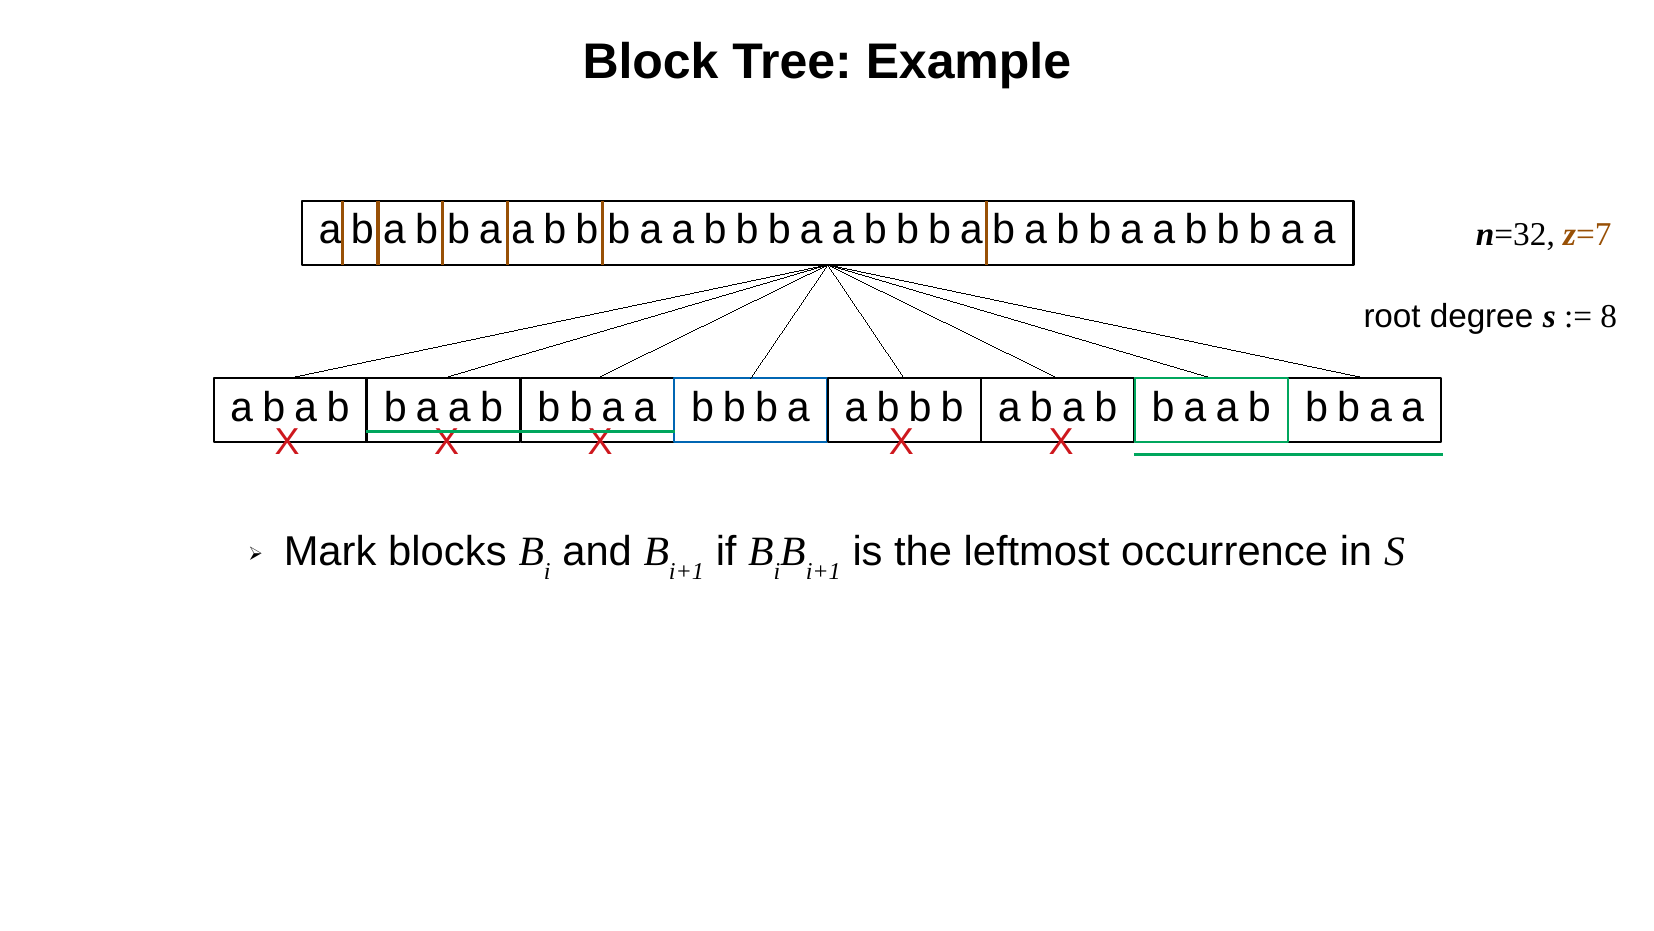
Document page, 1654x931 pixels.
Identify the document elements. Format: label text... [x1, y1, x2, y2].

text_box X [1033, 412, 1089, 470]
text_box X [572, 433, 628, 470]
text_box bbaa [628, 433, 673, 443]
text_box n=32, z=7 [1461, 207, 1627, 260]
text_box bbaa [1289, 378, 1442, 443]
text_box X [259, 412, 315, 470]
text_box ababbaabbbaabbbaabbbababbaabbbaa [344, 200, 379, 265]
text_box Block Tree: Example [567, 0, 1087, 125]
text_box bbba [674, 378, 827, 443]
text_box ababbaabbbaabbbaabbbababbaabbbaa [604, 200, 987, 265]
text_box root degree s := 8 [1348, 290, 1632, 343]
text_box X [874, 412, 929, 470]
text_box ababbaabbbaabbbaabbbababbaabbbaa [380, 200, 443, 265]
text_box baab [367, 378, 520, 430]
text_box Mark blocks Bi and Bi+1 if BiBi+1 is the leftmost occurrence in S [233, 520, 1420, 593]
text_box ababbaabbbaabbbaabbbababbaabbbaa [509, 200, 603, 265]
text_box baab [1134, 377, 1288, 443]
text_box ababbaabbbaabbbaabbbababbaabbbaa [302, 200, 343, 265]
text_box ababbaabbbaabbbaabbbababbaabbbaa [444, 200, 508, 265]
text_box abbb [827, 377, 980, 443]
text_box baab [367, 433, 419, 443]
text_box abab [213, 377, 366, 443]
text_box X [419, 433, 474, 470]
text_box X [419, 412, 474, 430]
text_box X [572, 412, 628, 430]
text_box bbaa [520, 433, 572, 443]
text_box abab [981, 378, 1134, 443]
text_box ababbaabbbaabbbaabbbababbaabbbaa [988, 200, 1354, 265]
text_box bbaa [520, 377, 673, 430]
text_box baab [474, 433, 520, 443]
